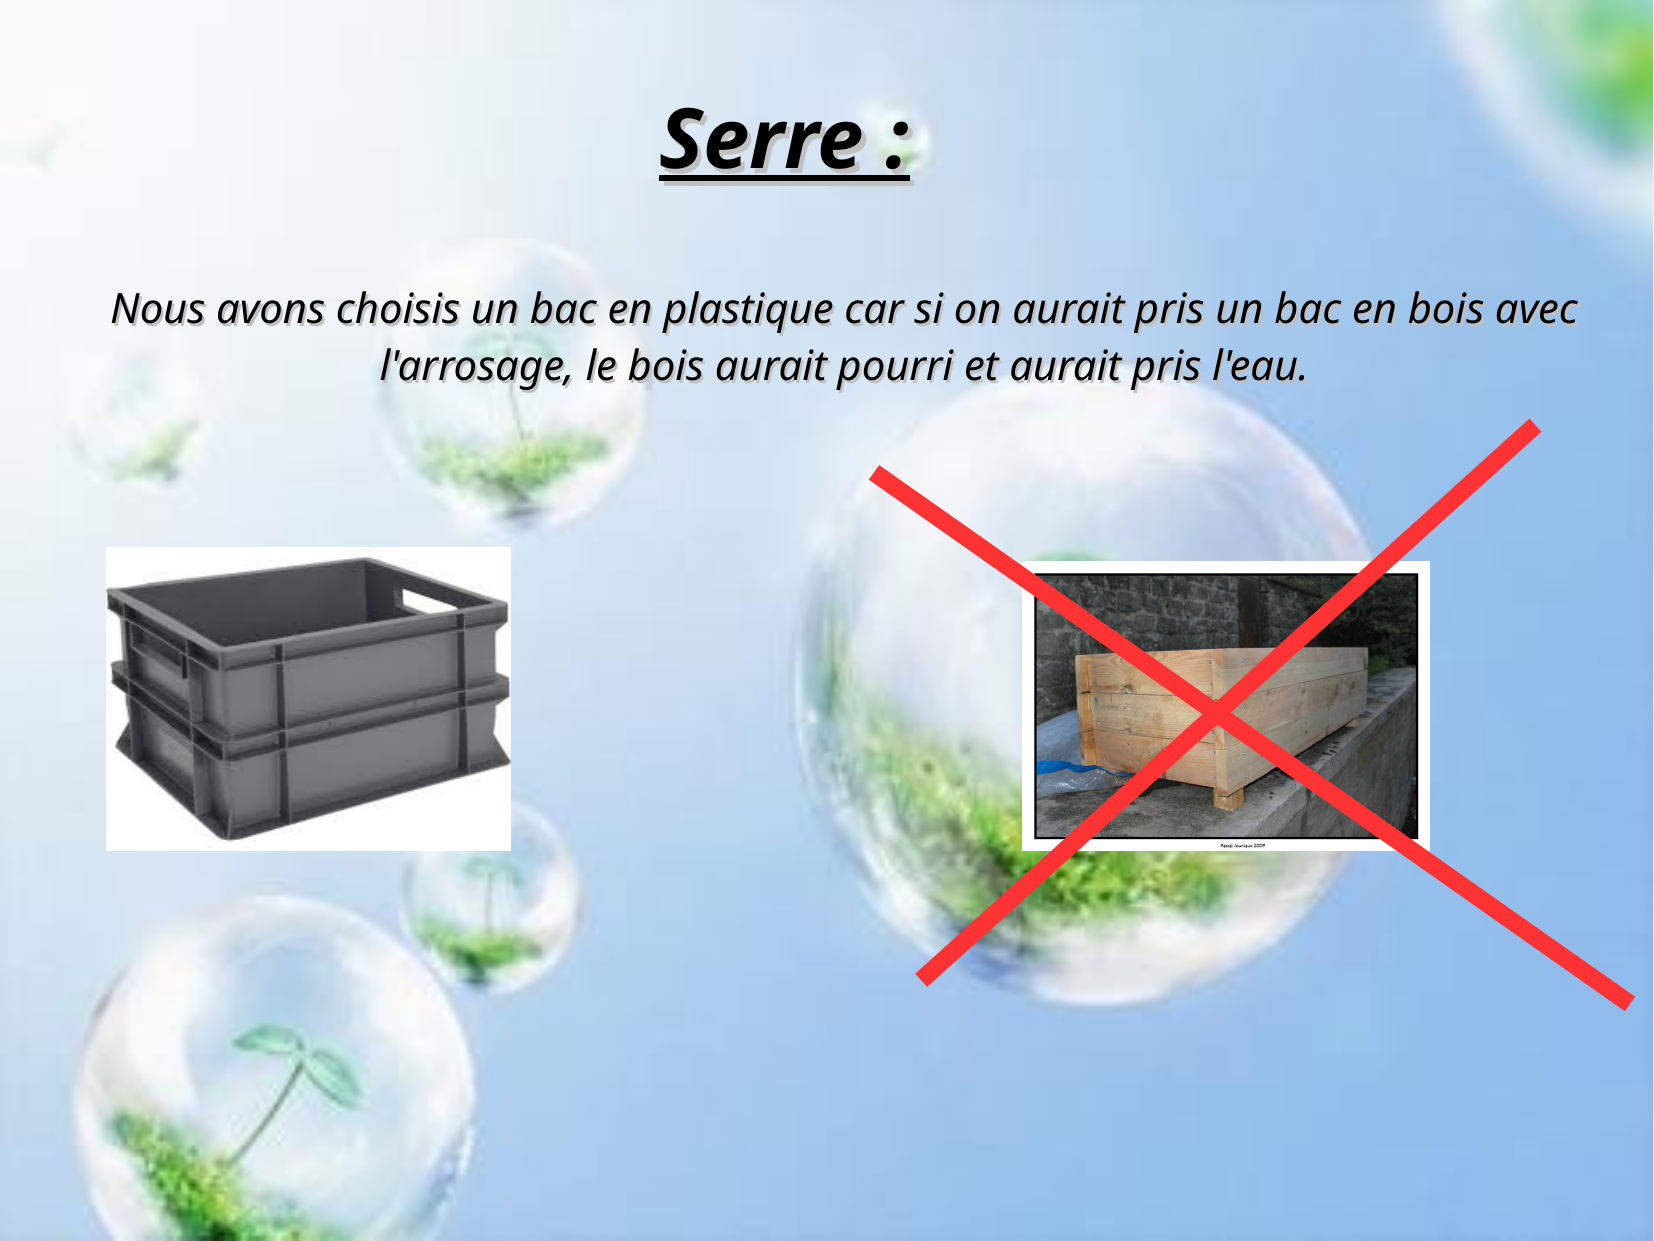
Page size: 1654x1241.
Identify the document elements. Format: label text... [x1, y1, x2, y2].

text_box Nous avons choisis un bac en plastique car si on aurait pris un bac en bois avec l'arrosage, le bois aurait pourri et aurait pris l'eau. [70, 271, 1619, 389]
text_box Serre : [304, 72, 1264, 189]
picture [0, 0, 1654, 1241]
